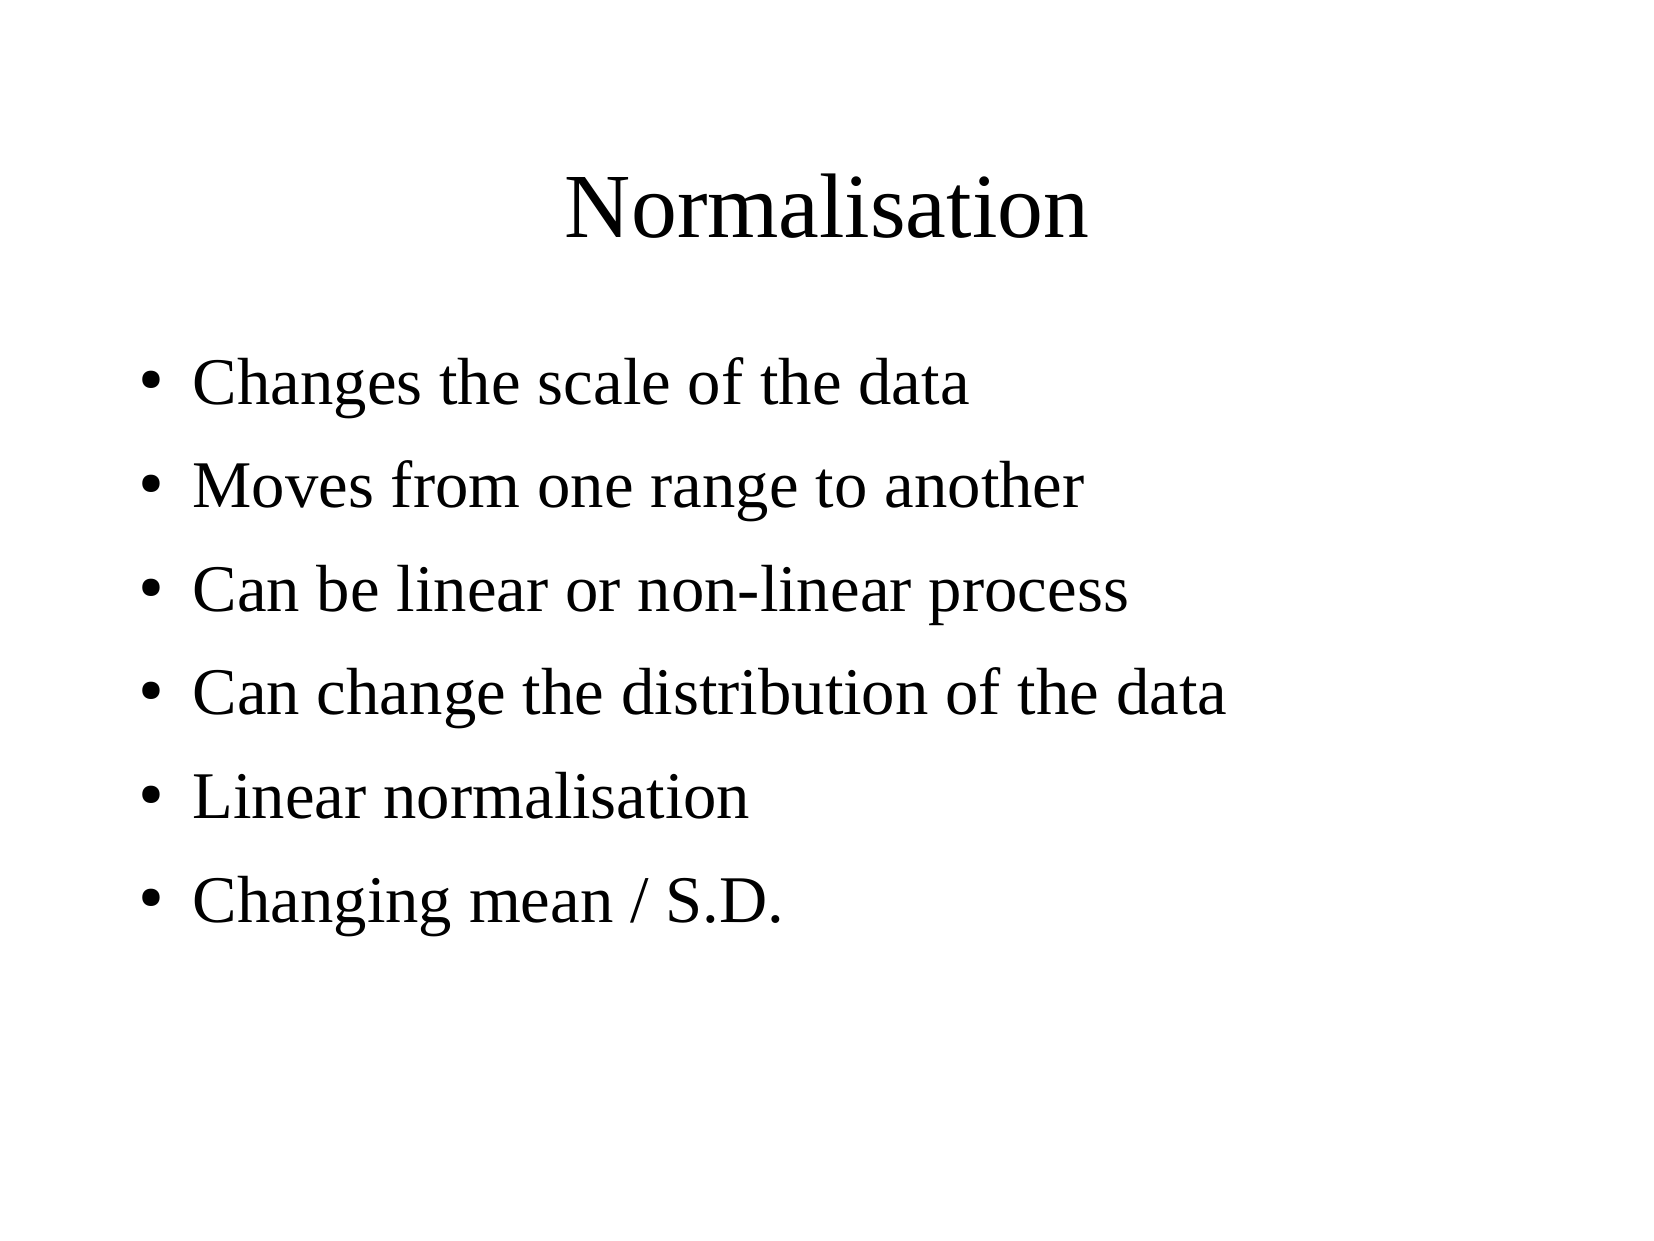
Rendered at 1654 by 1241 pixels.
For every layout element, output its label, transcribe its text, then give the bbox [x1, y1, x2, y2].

list Changes the scale of the data Moves from one range to another Can be linear or non-linear process Can change the distribution of the data Linear normalisation Changing mean / S.D. [121, 344, 1534, 1127]
title Normalisation [121, 102, 1534, 311]
